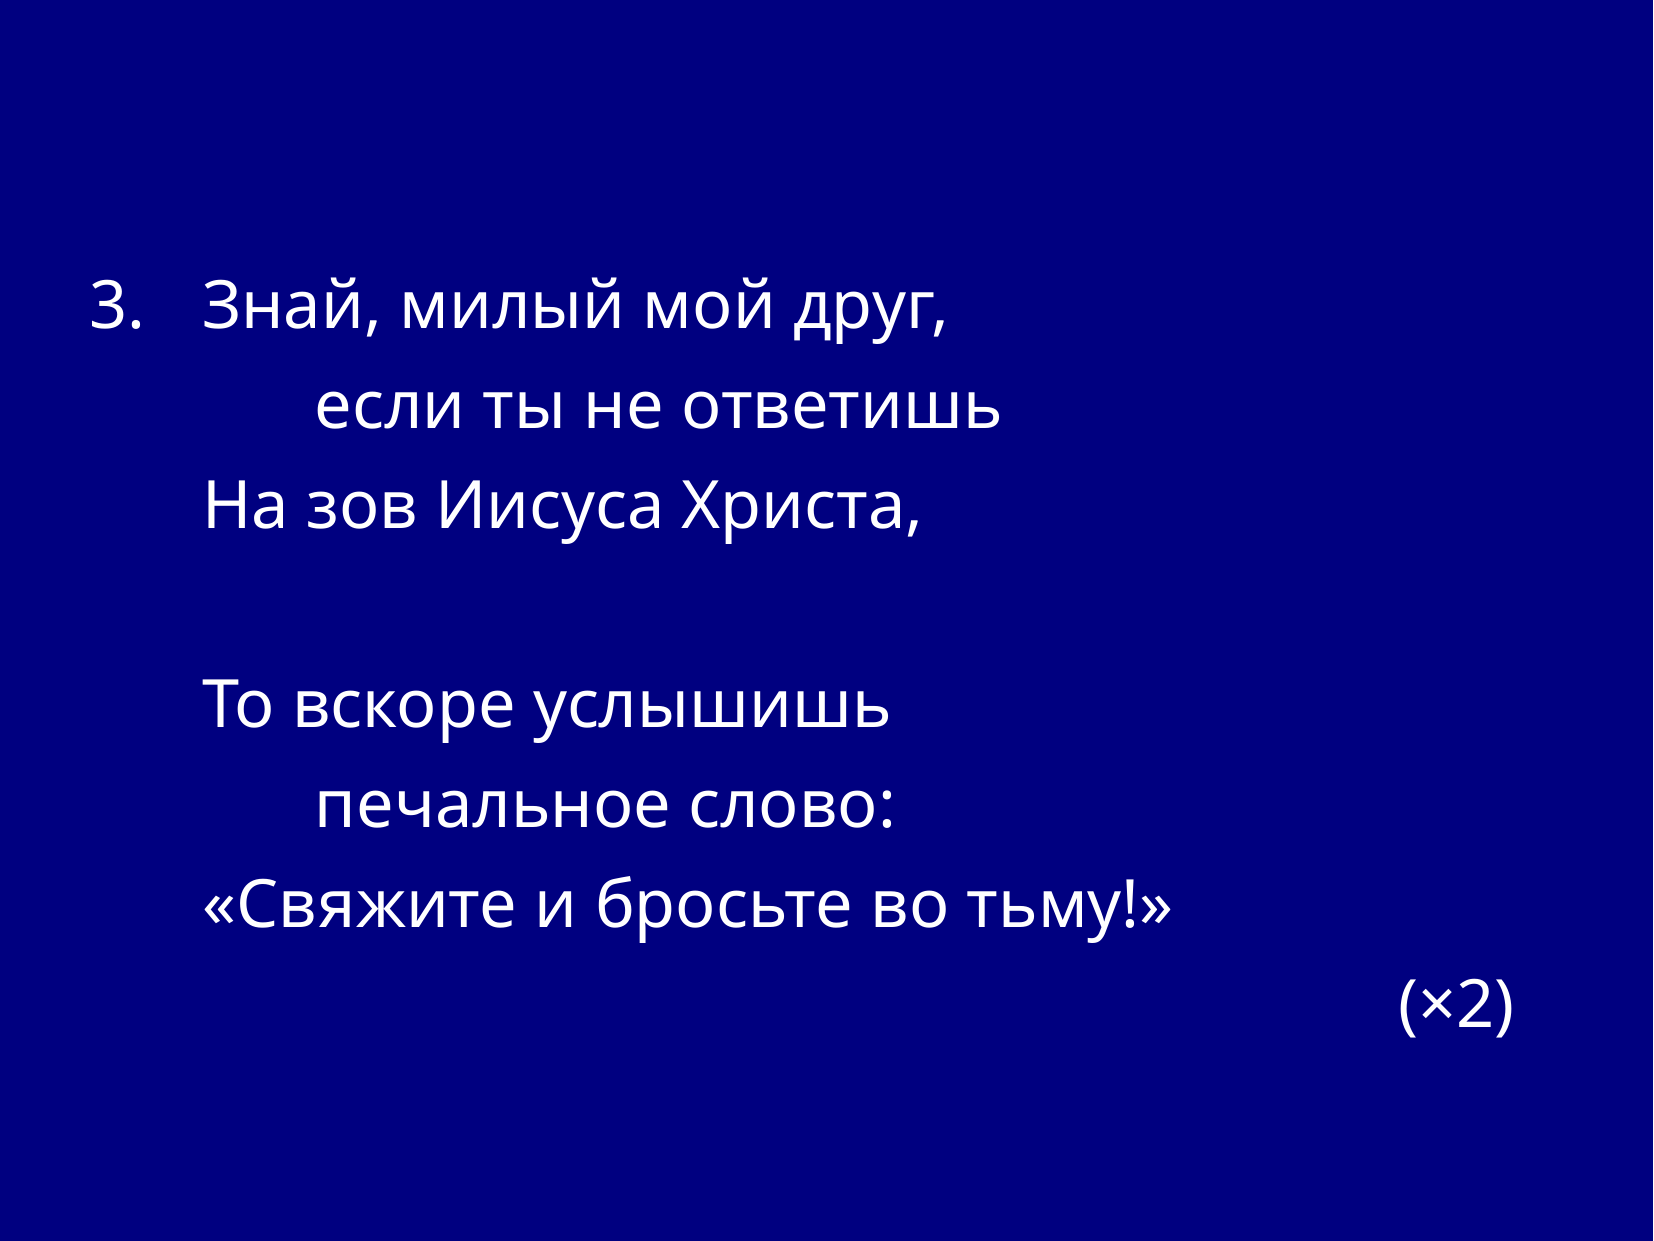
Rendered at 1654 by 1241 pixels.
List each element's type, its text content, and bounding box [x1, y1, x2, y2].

text_box 3. Знай, милый мой друг, если ты не ответишь На зов Иисуса Христа, То вскоре услышишь печальное слово: «Свяжите и бросьте во тьму!» (×2) [75, 150, 1576, 1163]
